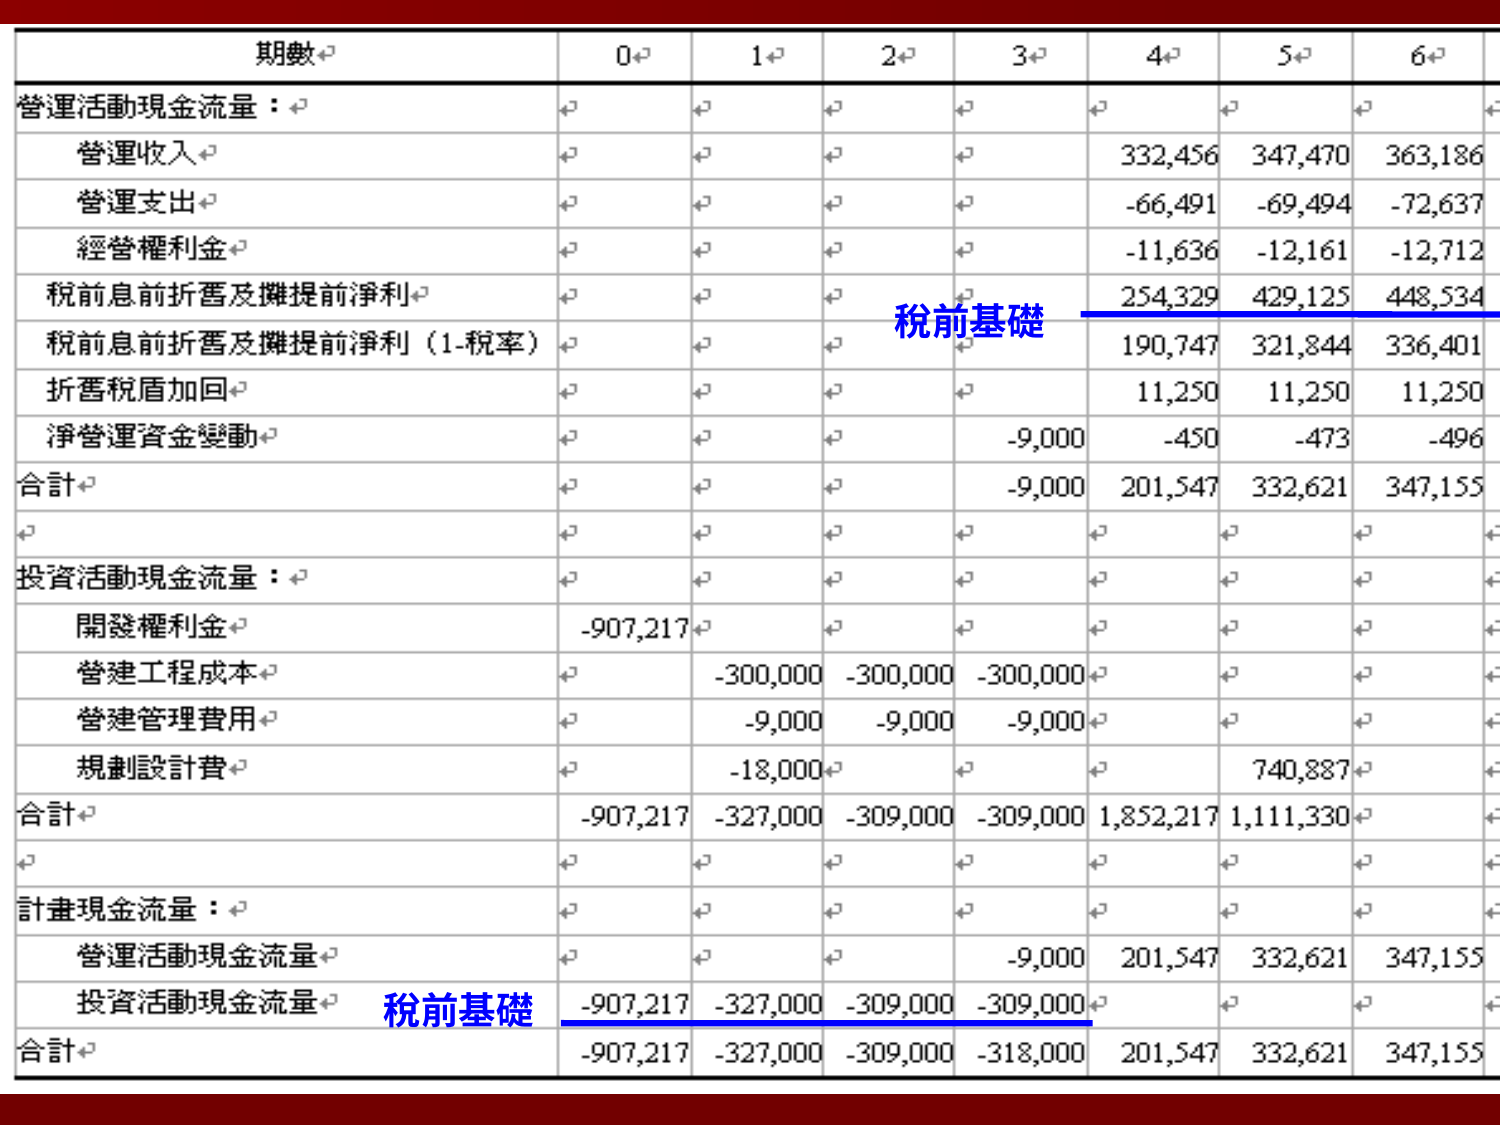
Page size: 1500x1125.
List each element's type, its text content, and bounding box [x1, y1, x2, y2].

text_box 稅前基礎 [879, 290, 1061, 352]
text_box [1074, 1095, 1426, 1101]
text_box 稅前基礎 [368, 979, 549, 1040]
picture [0, 24, 1500, 1095]
